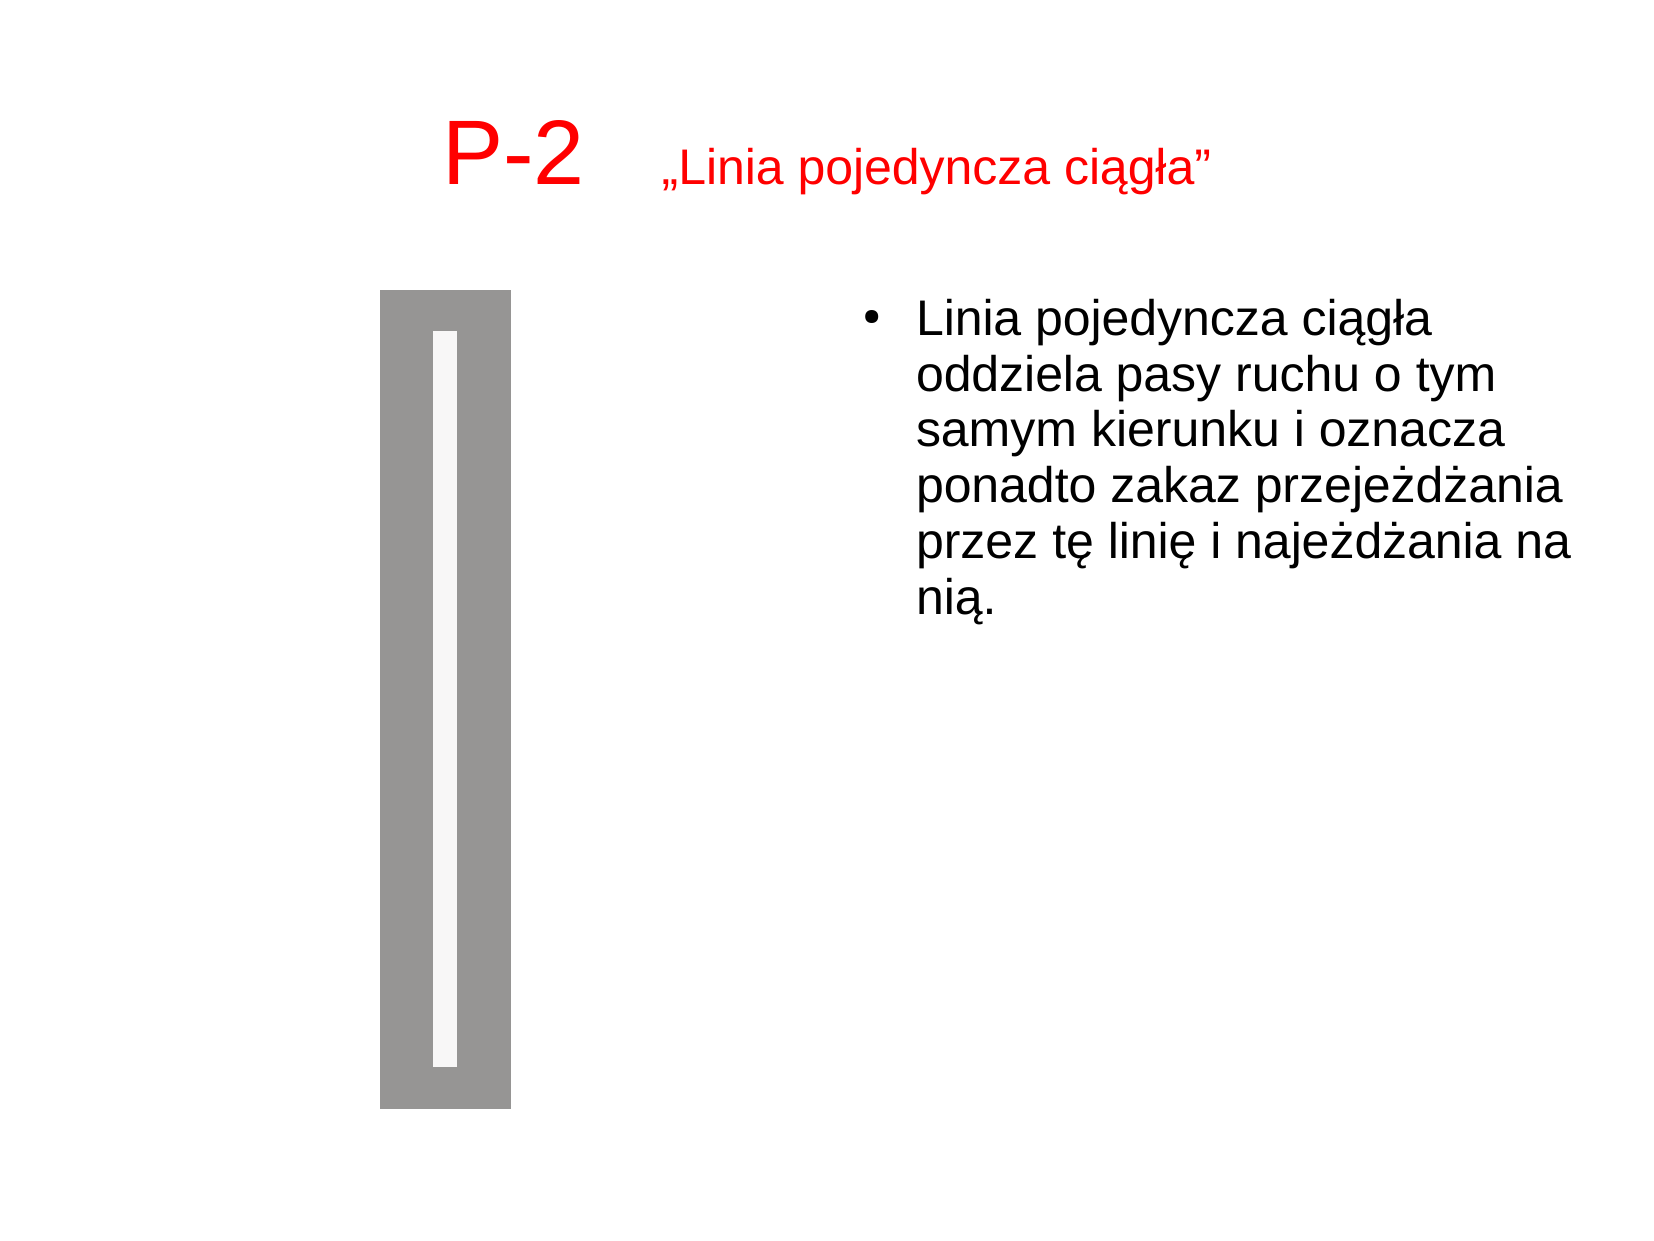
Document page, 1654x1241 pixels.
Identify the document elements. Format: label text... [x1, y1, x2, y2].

list Linia pojedyncza ciągła oddziela pasy ruchu o tym samym kierunku i oznacza ponadto zakaz przejeżdżania przez tę linię i najeżdżania na nią. [845, 290, 1572, 1094]
title P-2 „Linia pojedyncza ciągła” [82, 56, 1571, 250]
picture [380, 290, 511, 1109]
